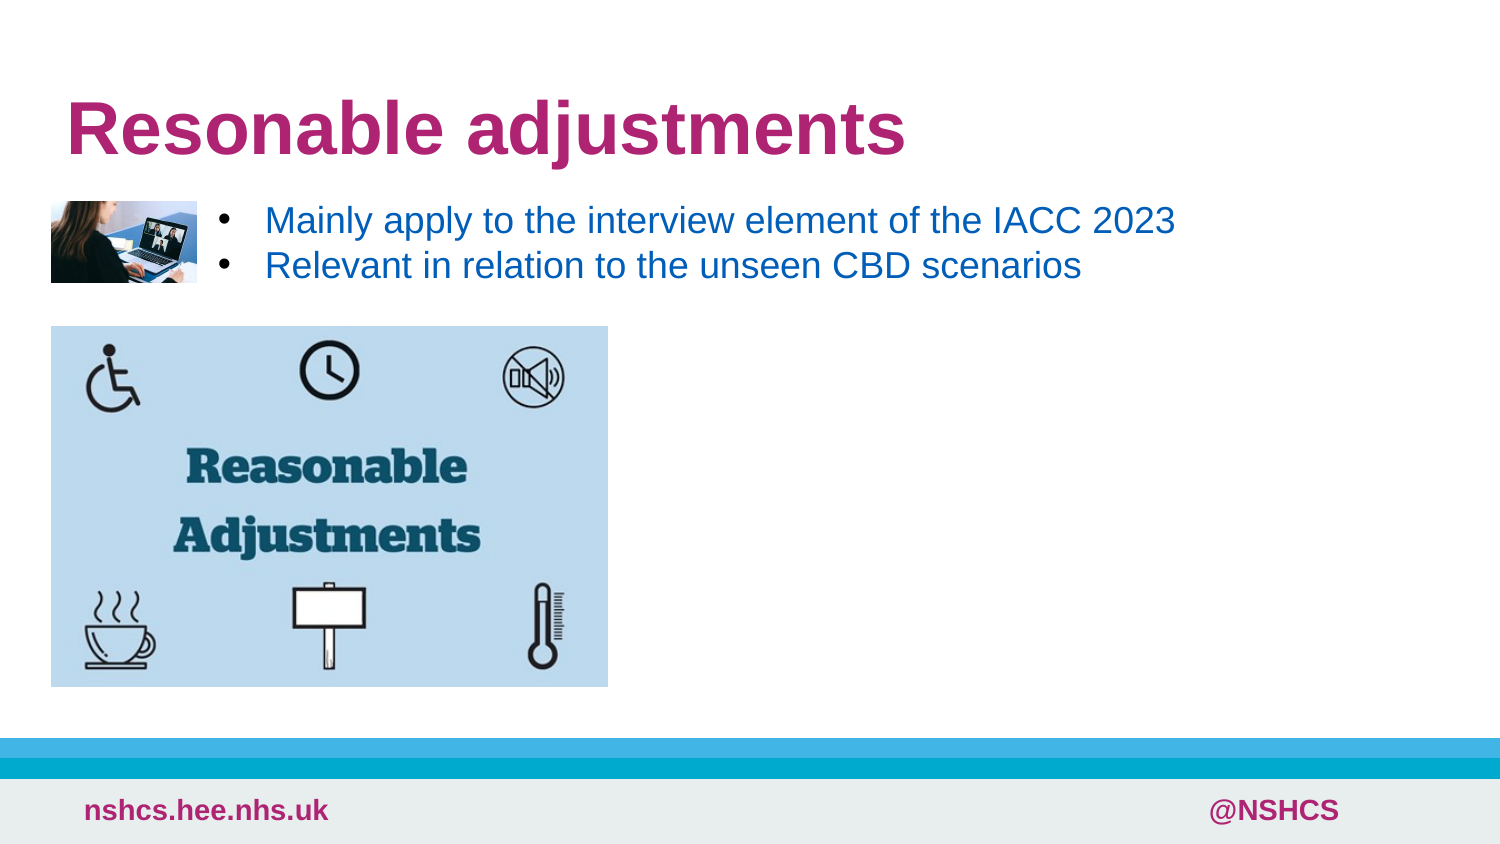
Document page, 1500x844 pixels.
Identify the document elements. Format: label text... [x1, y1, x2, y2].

title Resonable adjustments [51, 55, 1353, 205]
picture [51, 326, 608, 687]
text_box Mainly apply to the interview element of the IACC 2023 Relevant in relation to the unseen CBD scenarios [202, 188, 1486, 295]
picture [51, 201, 197, 283]
